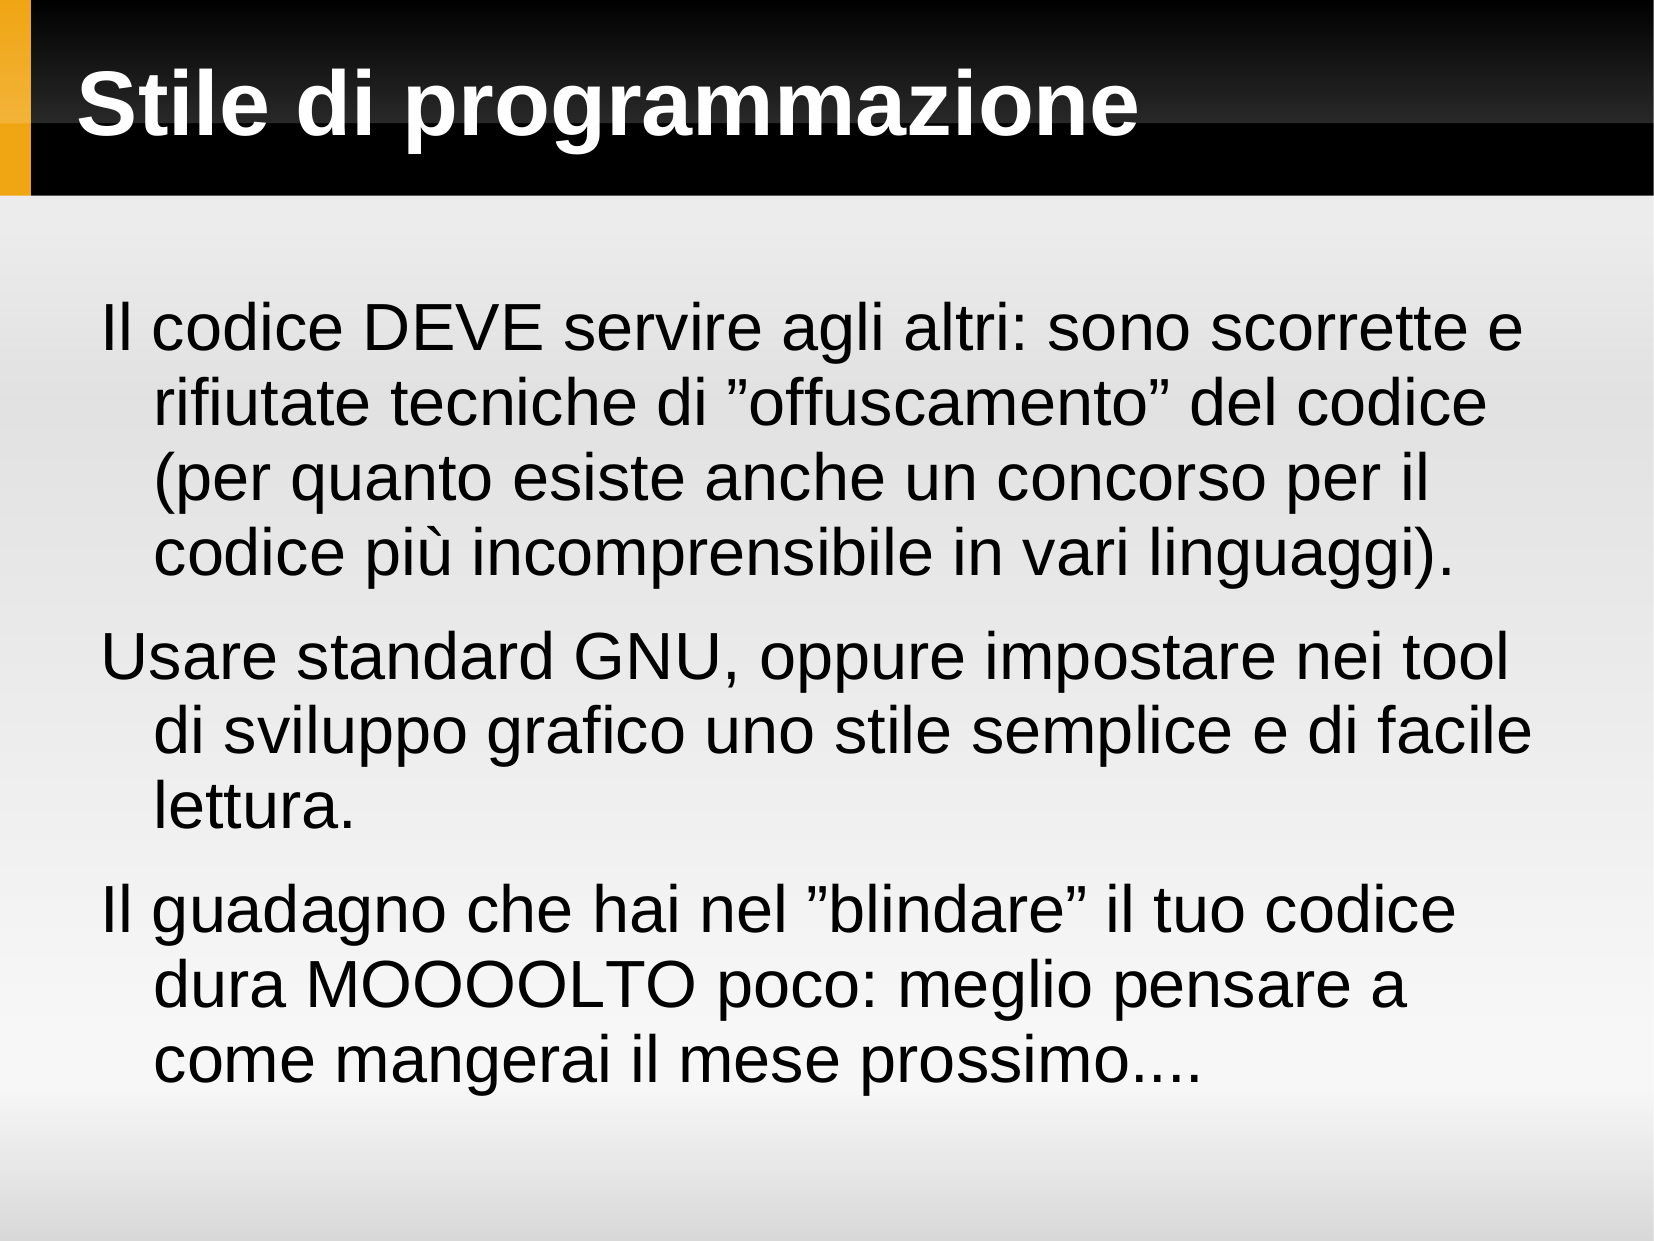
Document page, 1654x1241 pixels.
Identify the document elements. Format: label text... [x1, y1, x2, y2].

list Il codice DEVE servire agli altri: sono scorrette e rifiutate tecniche di ”offuscamento” del codice (per quanto esiste anche un concorso per il codice più incomprensibile in vari linguaggi). Usare standard GNU, oppure impostare nei tool di sviluppo grafico uno stile semplice e di facile lettura. Il guadagno che hai nel ”blindare” il tuo codice dura MOOOOLTO poco: meglio pensare a come mangerai il mese prossimo.... [82, 290, 1571, 1097]
title Stile di programmazione [76, 7, 1565, 200]
picture [0, 0, 1654, 1241]
